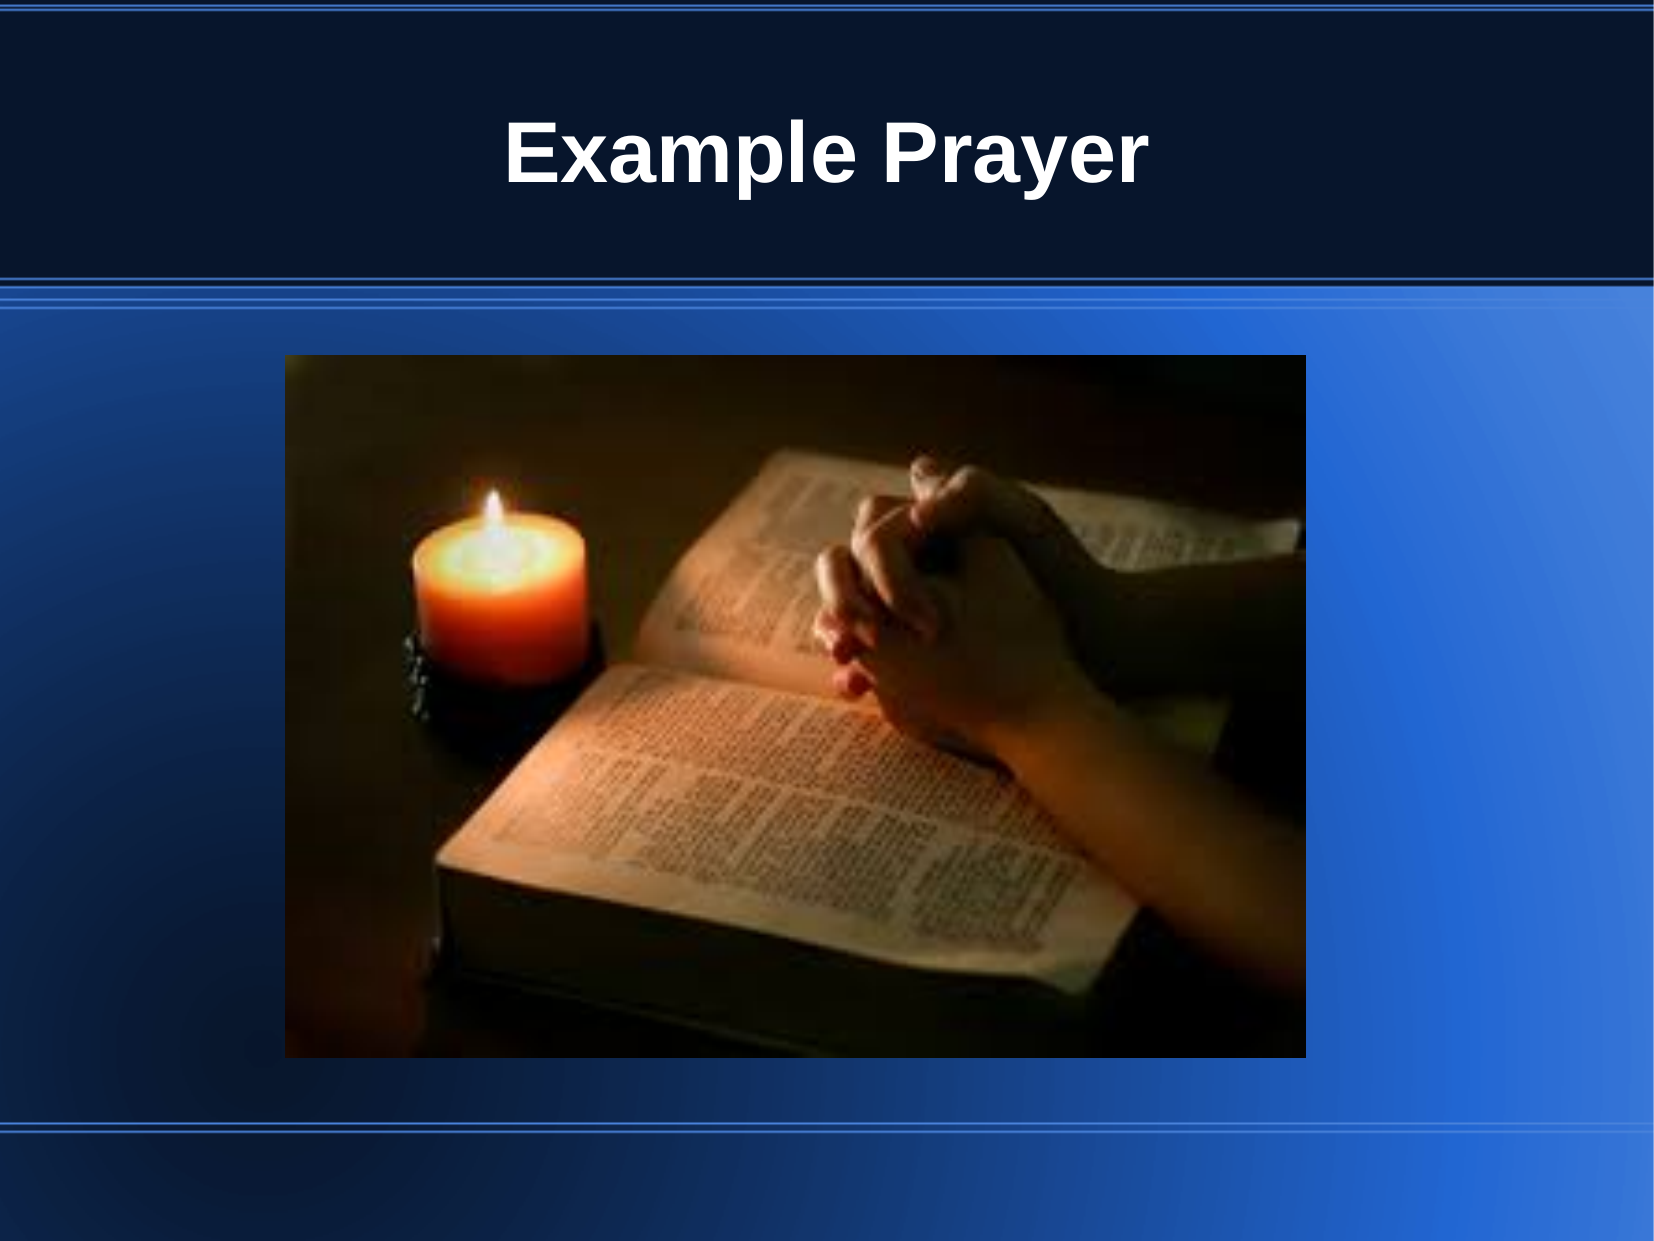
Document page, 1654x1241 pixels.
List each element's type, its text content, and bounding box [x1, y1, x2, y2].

picture [0, 0, 1654, 1241]
title Example Prayer [82, 49, 1571, 257]
